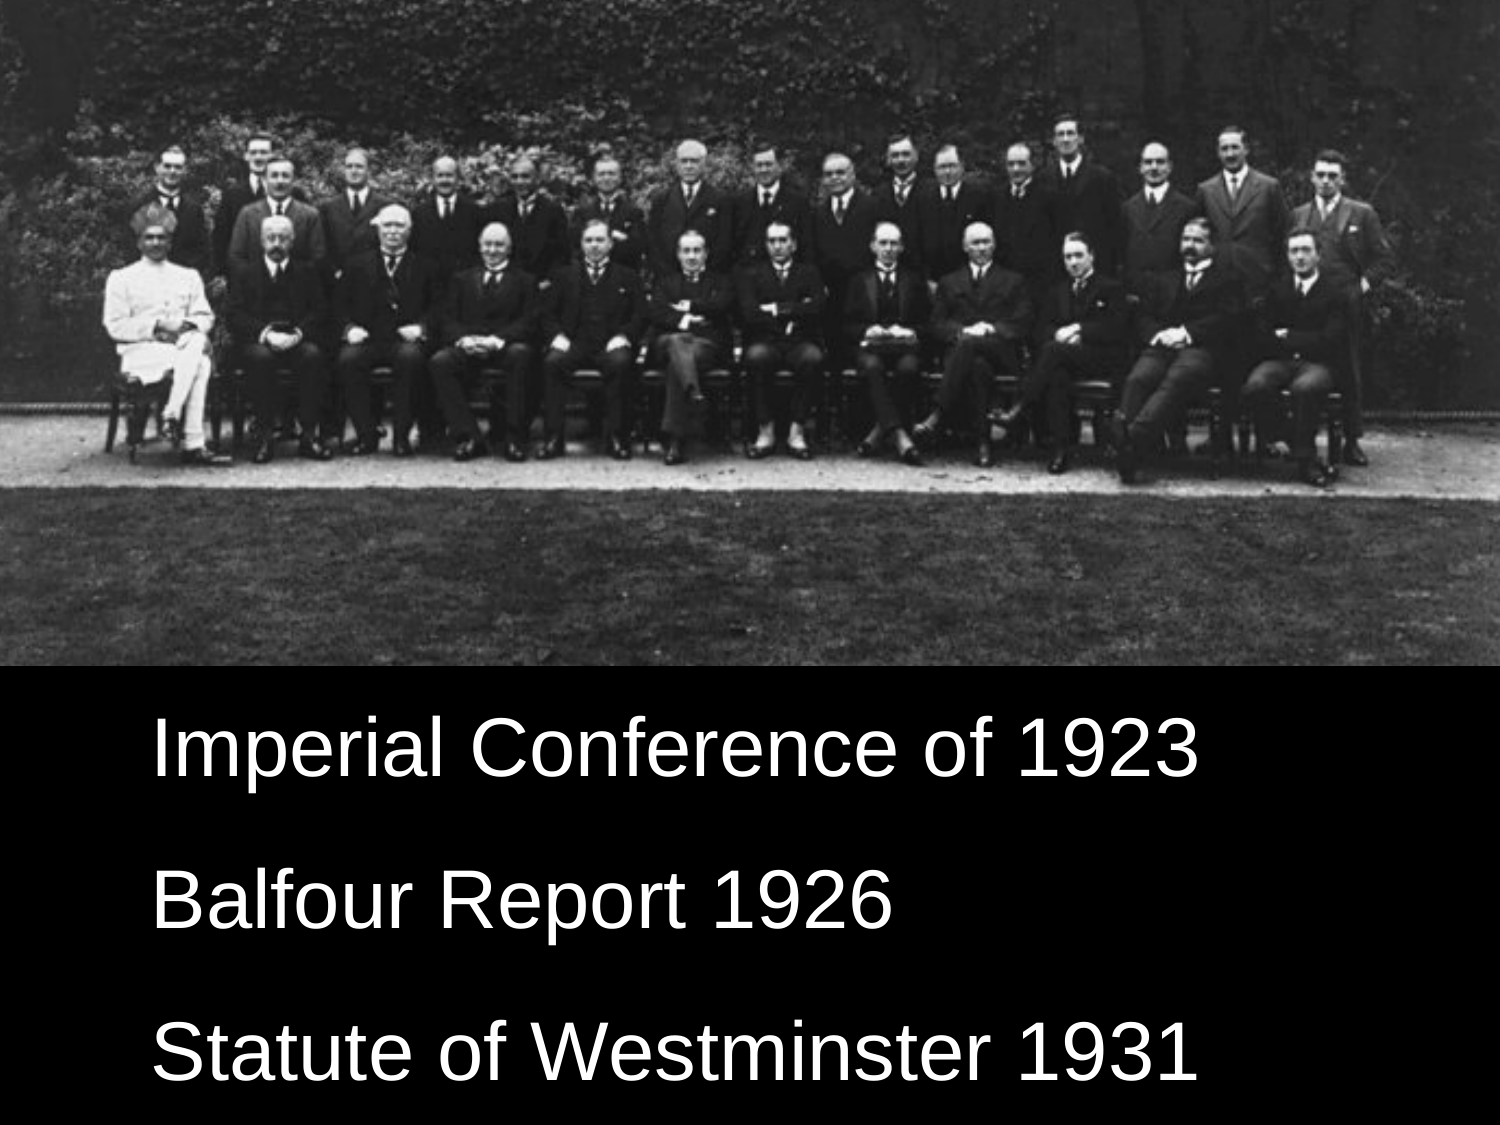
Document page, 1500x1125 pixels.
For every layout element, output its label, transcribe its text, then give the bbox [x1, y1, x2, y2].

picture [0, 0, 1500, 666]
text_box Imperial Conference of 1923 Balfour Report 1926 Statute of Westminster 1931 [135, 685, 1312, 1105]
